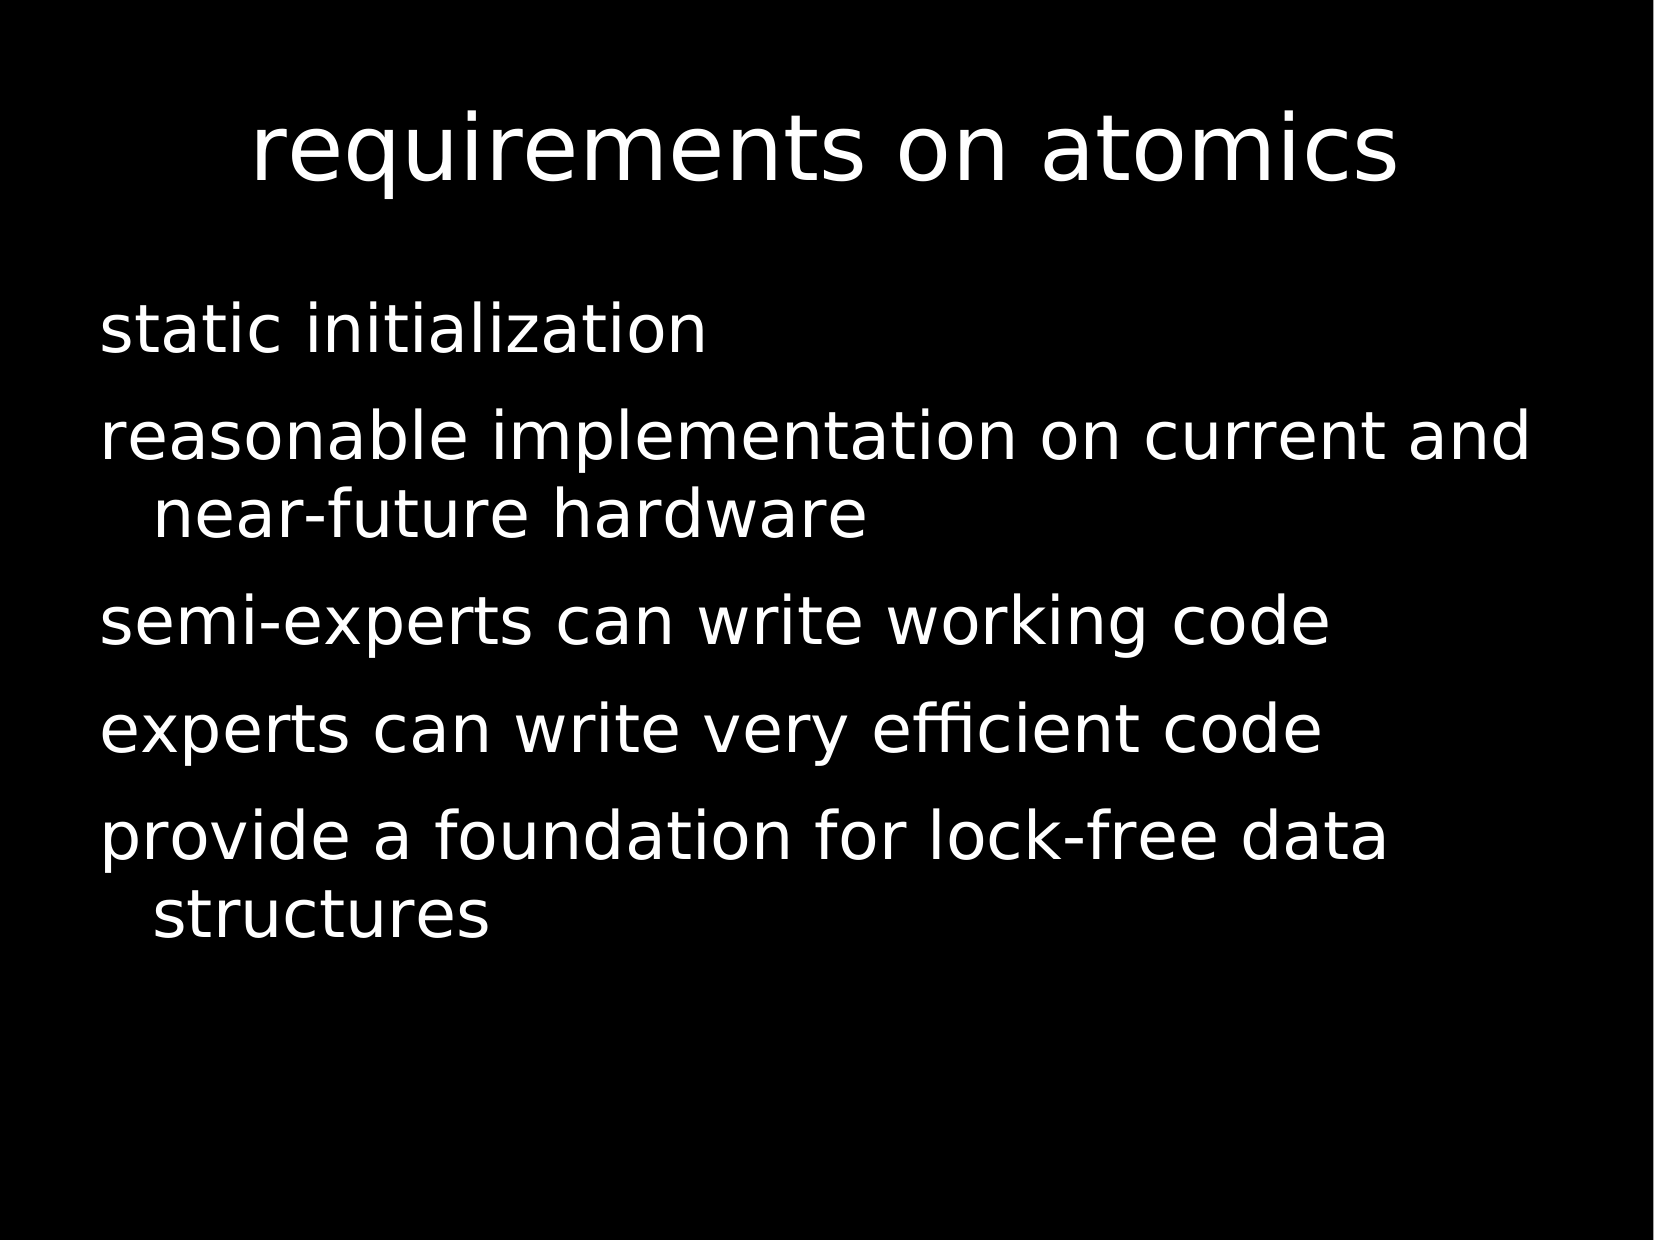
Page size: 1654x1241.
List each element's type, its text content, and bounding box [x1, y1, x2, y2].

list static initialization reasonable implementation on current and near-future hardware semi-experts can write working code experts can write very efficient code provide a foundation for lock-free data structures [82, 290, 1570, 1109]
title requirements on atomics [82, 46, 1570, 259]
